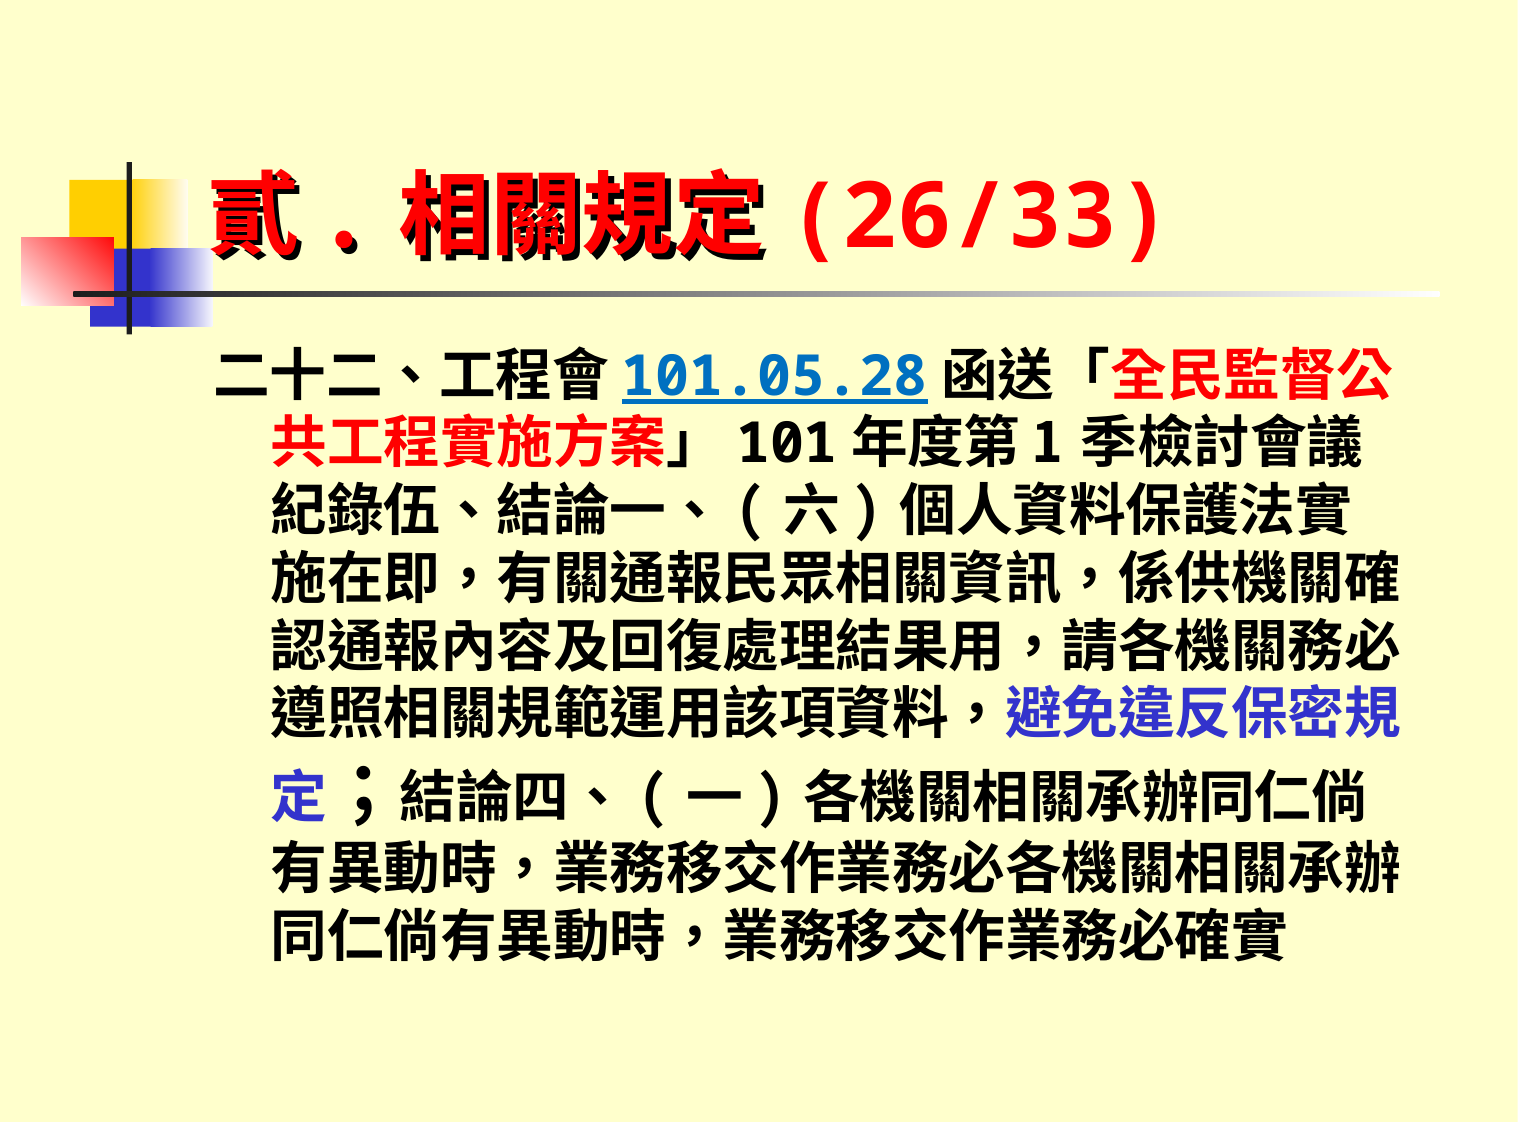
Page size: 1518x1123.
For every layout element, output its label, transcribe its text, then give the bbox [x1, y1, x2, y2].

list 二十二、工程會101.05.28函送「全民監督公共工程實施方案」101年度第1季檢討會議紀錄伍、結論一、(六)個人資料保護法實施在即，有關通報民眾相關資訊，係供機關確認通報內容及回復處理結果用，請各機關務必遵照相關規範運用該項資料，避免違反保密規定；結論四、(一)各機關相關承辦同仁倘有異動時，業務移交作業務必各機關相關承辦同仁倘有異動時，業務移交作業務必確實 [196, 330, 1421, 1004]
title 貳.相關規定(26/33) [191, 35, 1485, 275]
